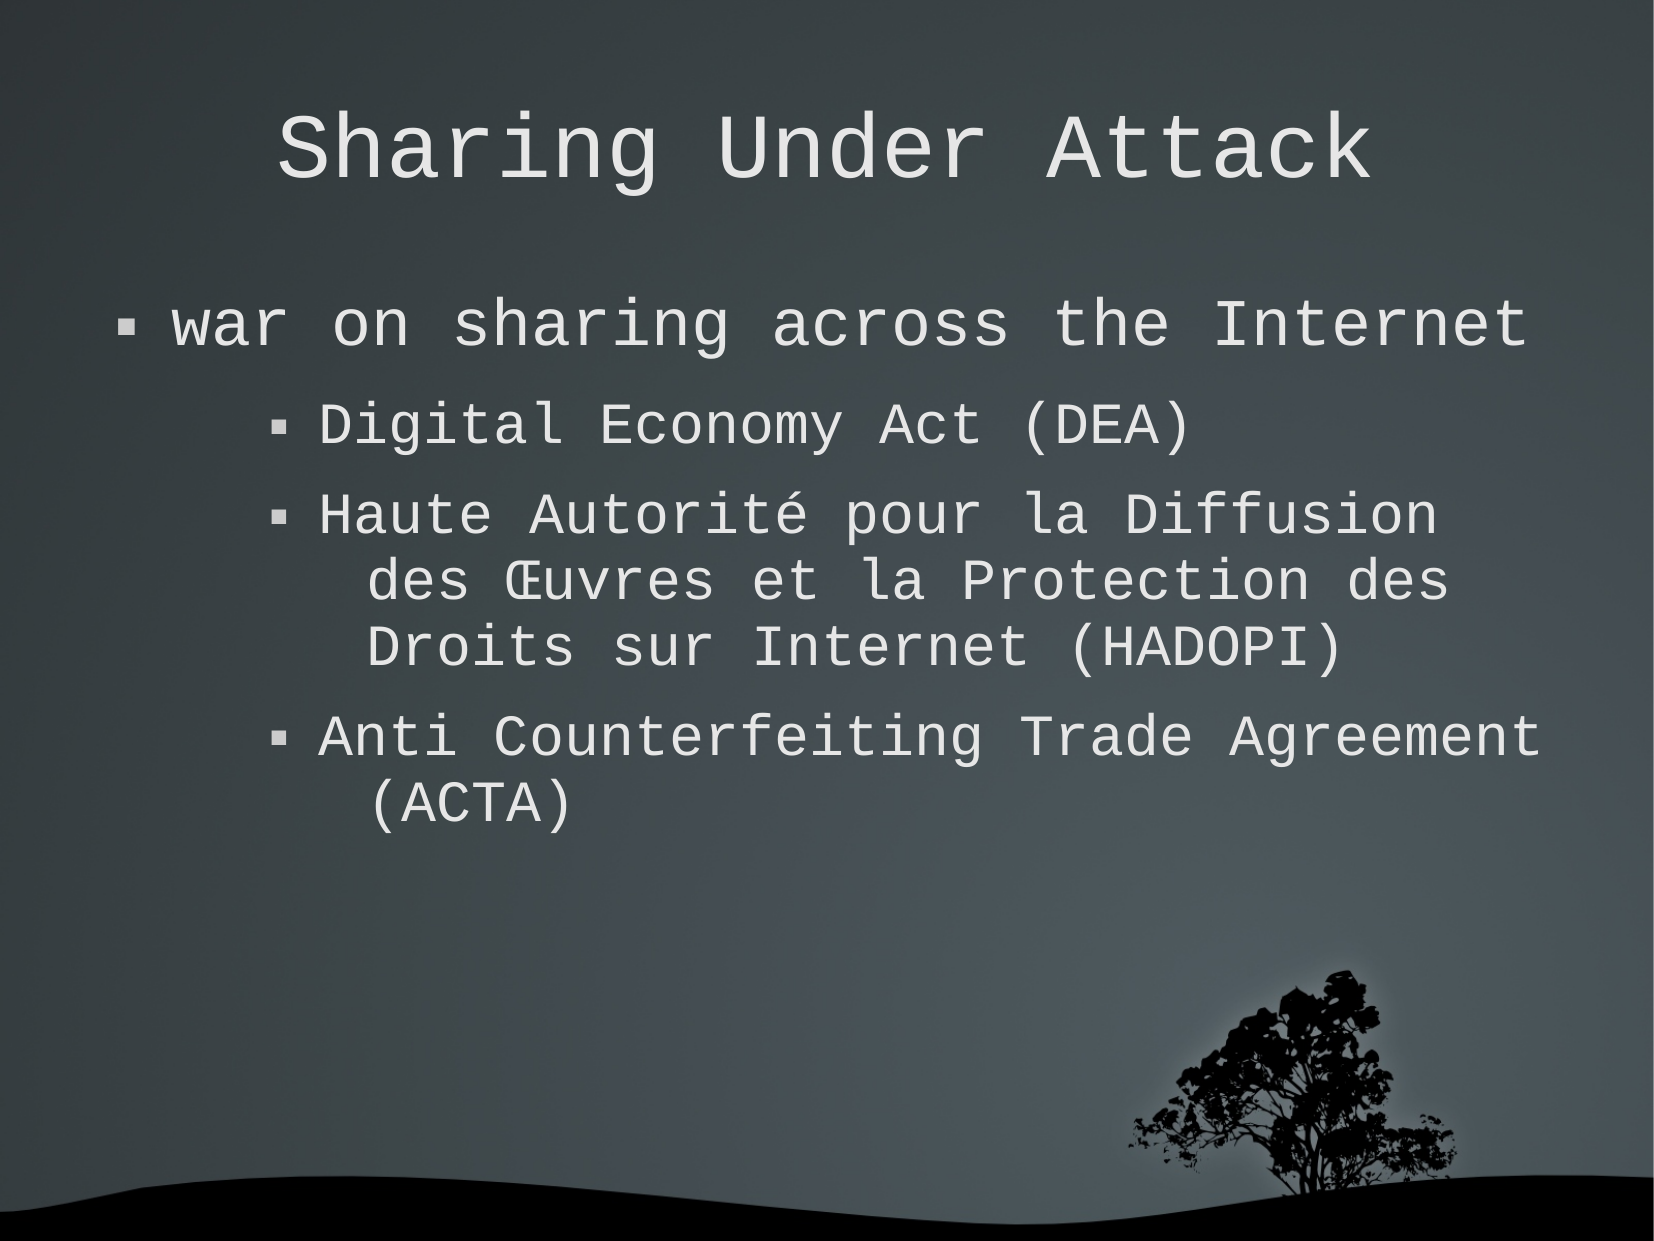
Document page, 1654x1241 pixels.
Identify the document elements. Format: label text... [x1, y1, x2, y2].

title Sharing Under Attack [82, 56, 1571, 250]
list war on sharing across the Internet Digital Economy Act (DEA) Haute Autorité pour la Diffusion des Œuvres et la Protection des Droits sur Internet (HADOPI) Anti Counterfeiting Trade Agreement (ACTA) [82, 290, 1571, 1094]
picture [0, 0, 1654, 1241]
